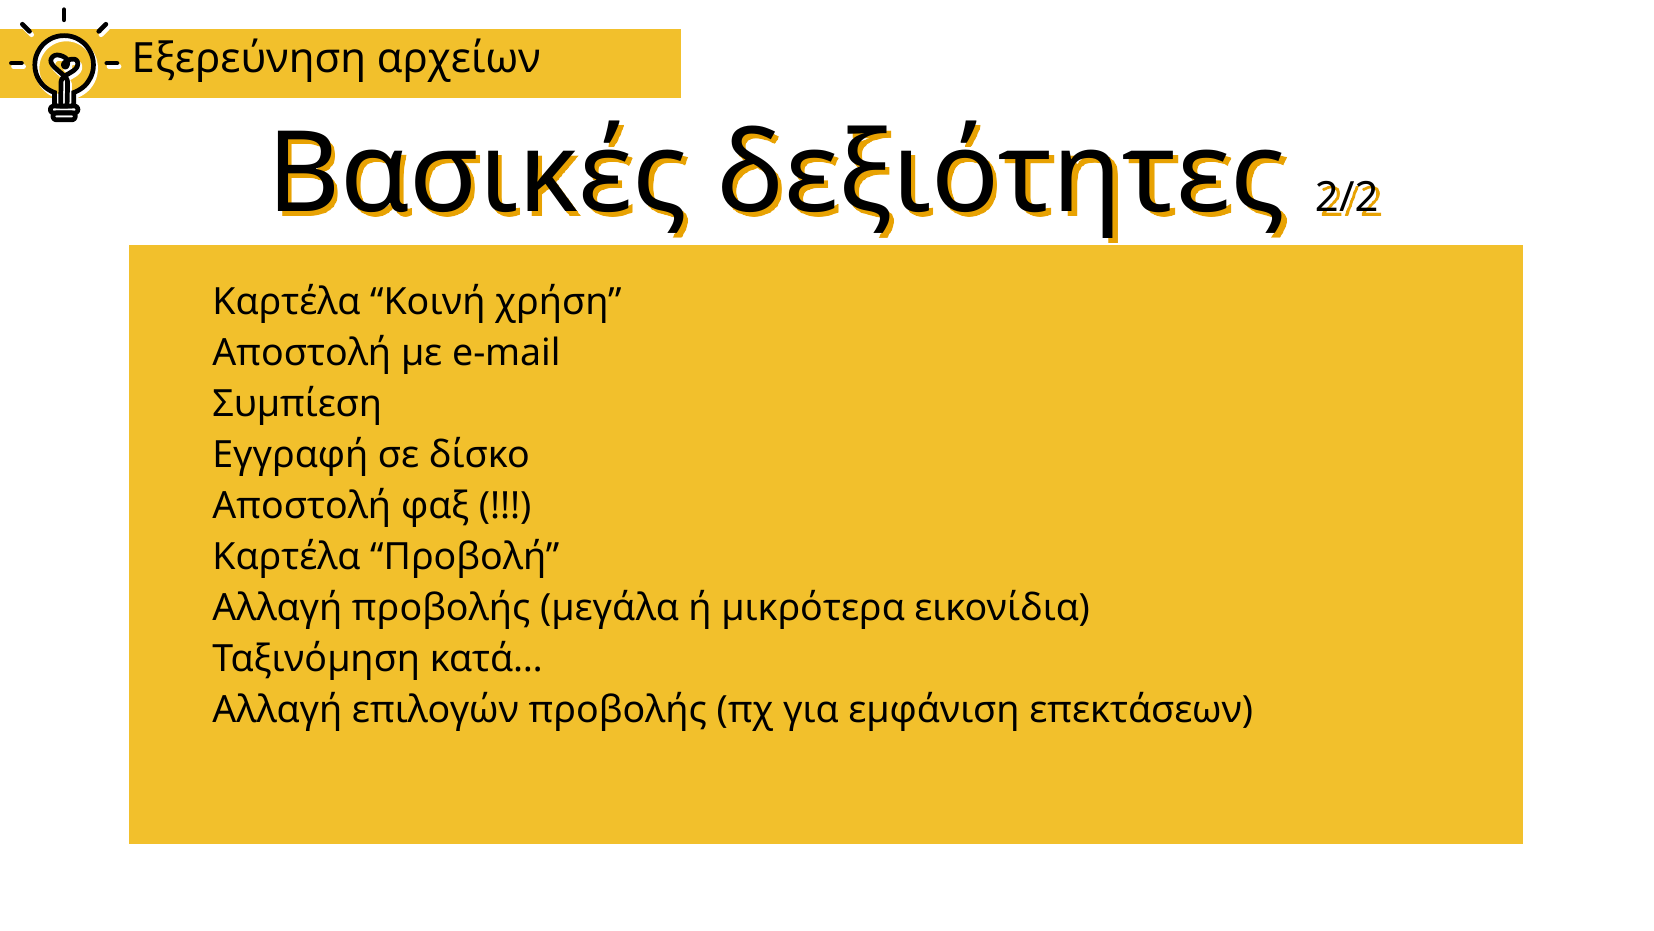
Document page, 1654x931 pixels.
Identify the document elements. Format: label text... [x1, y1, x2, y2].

title Καρτέλα “Κοινή χρήση” Αποστολή με e-mail Συμπίεση Εγγραφή σε δίσκο Αποστολή φαξ (!!!) Καρτέλα “Προβολή” Αλλαγή προβολής (μεγάλα ή μικρότερα εικονίδια) Ταξινόμηση κατά… Αλλαγή επιλογών προβολής (πχ για εμφάνιση επεκτάσεων) [177, 210, 1506, 798]
title Εξερεύνηση αρχείων [131, 16, 578, 97]
title Βασικές δεξιότητες 2/2 [265, 36, 1381, 299]
